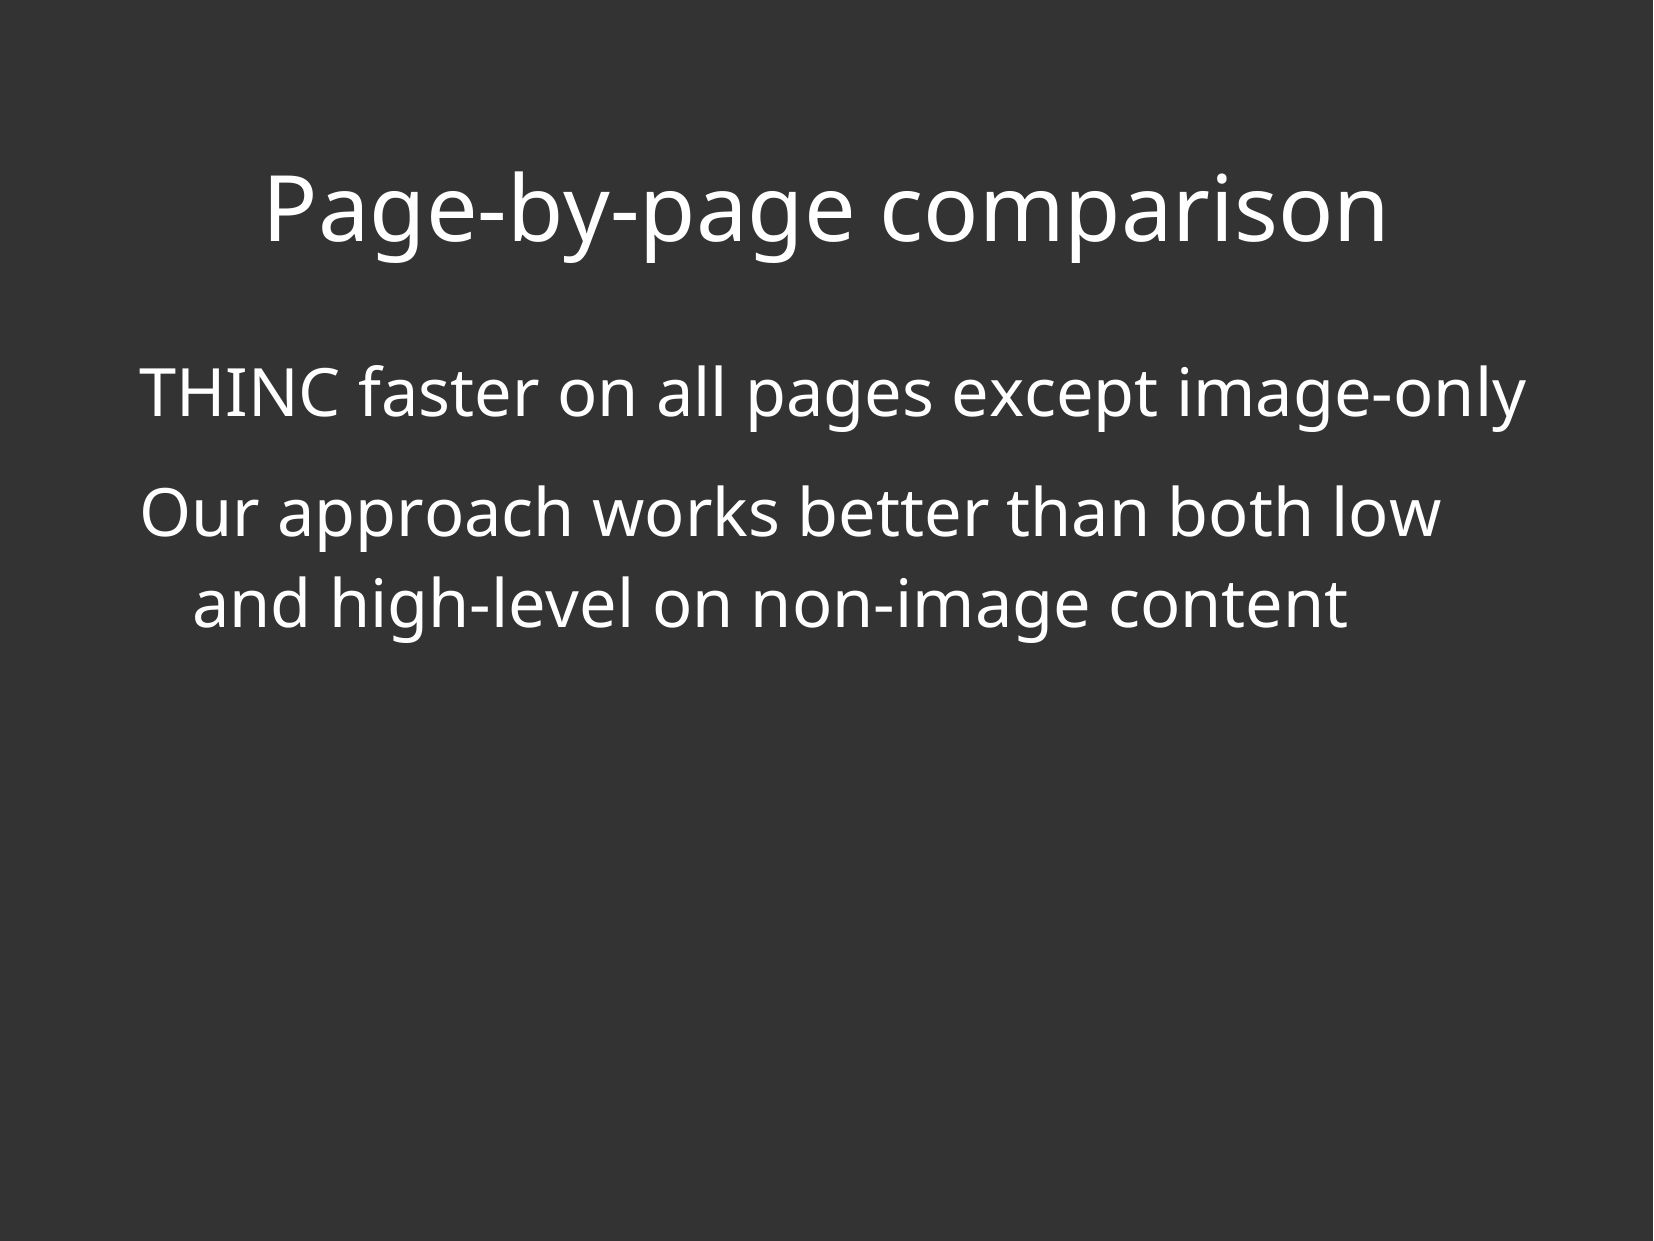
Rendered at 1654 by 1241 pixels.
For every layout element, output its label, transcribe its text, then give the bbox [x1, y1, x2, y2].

list THINC faster on all pages except image-only Our approach works better than both low and high-level on non-image content [121, 344, 1533, 1127]
title Page-by-page comparison [121, 102, 1533, 311]
